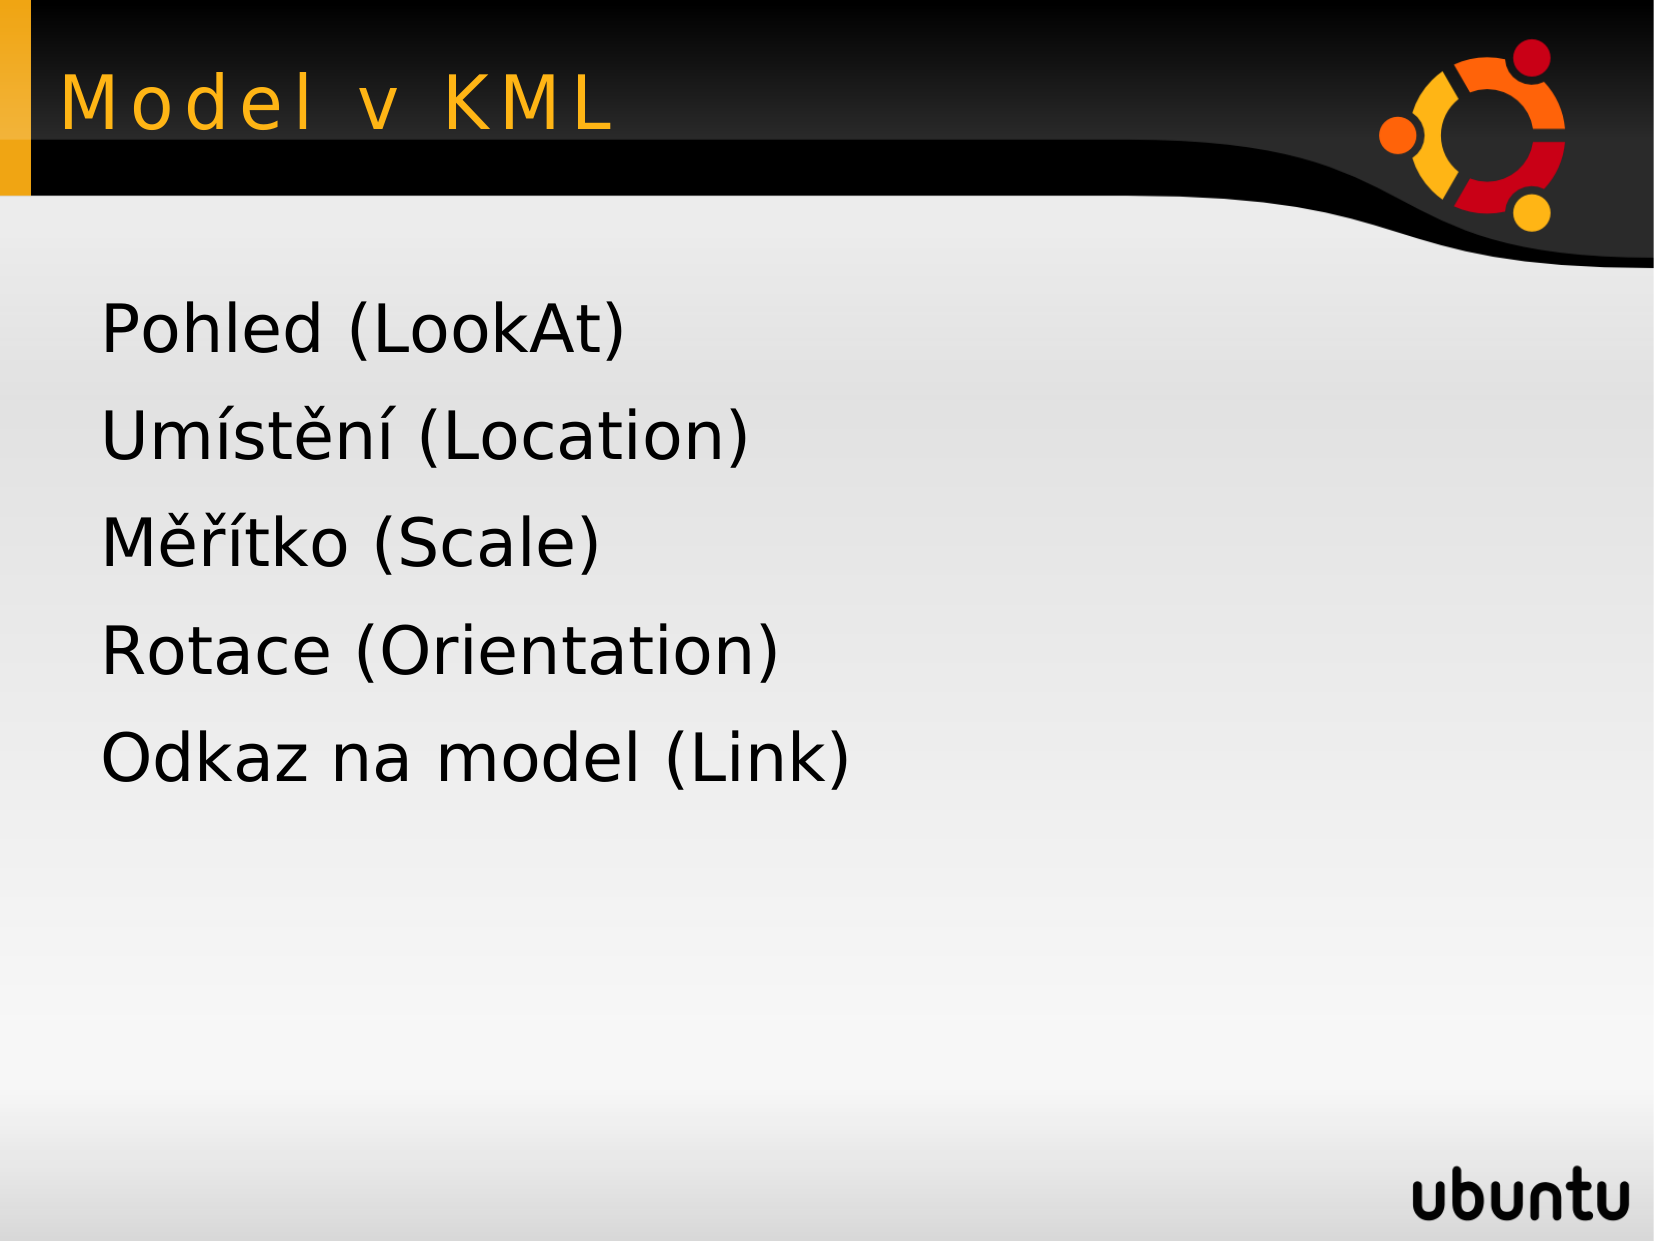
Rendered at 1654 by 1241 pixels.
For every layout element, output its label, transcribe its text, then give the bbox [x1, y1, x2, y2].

picture [0, 0, 1654, 1241]
list Pohled (LookAt) Umístění (Location) Měřítko (Scale) Rotace (Orientation) Odkaz na model (Link) [82, 290, 1571, 1109]
title Model v KML [59, 29, 1270, 178]
